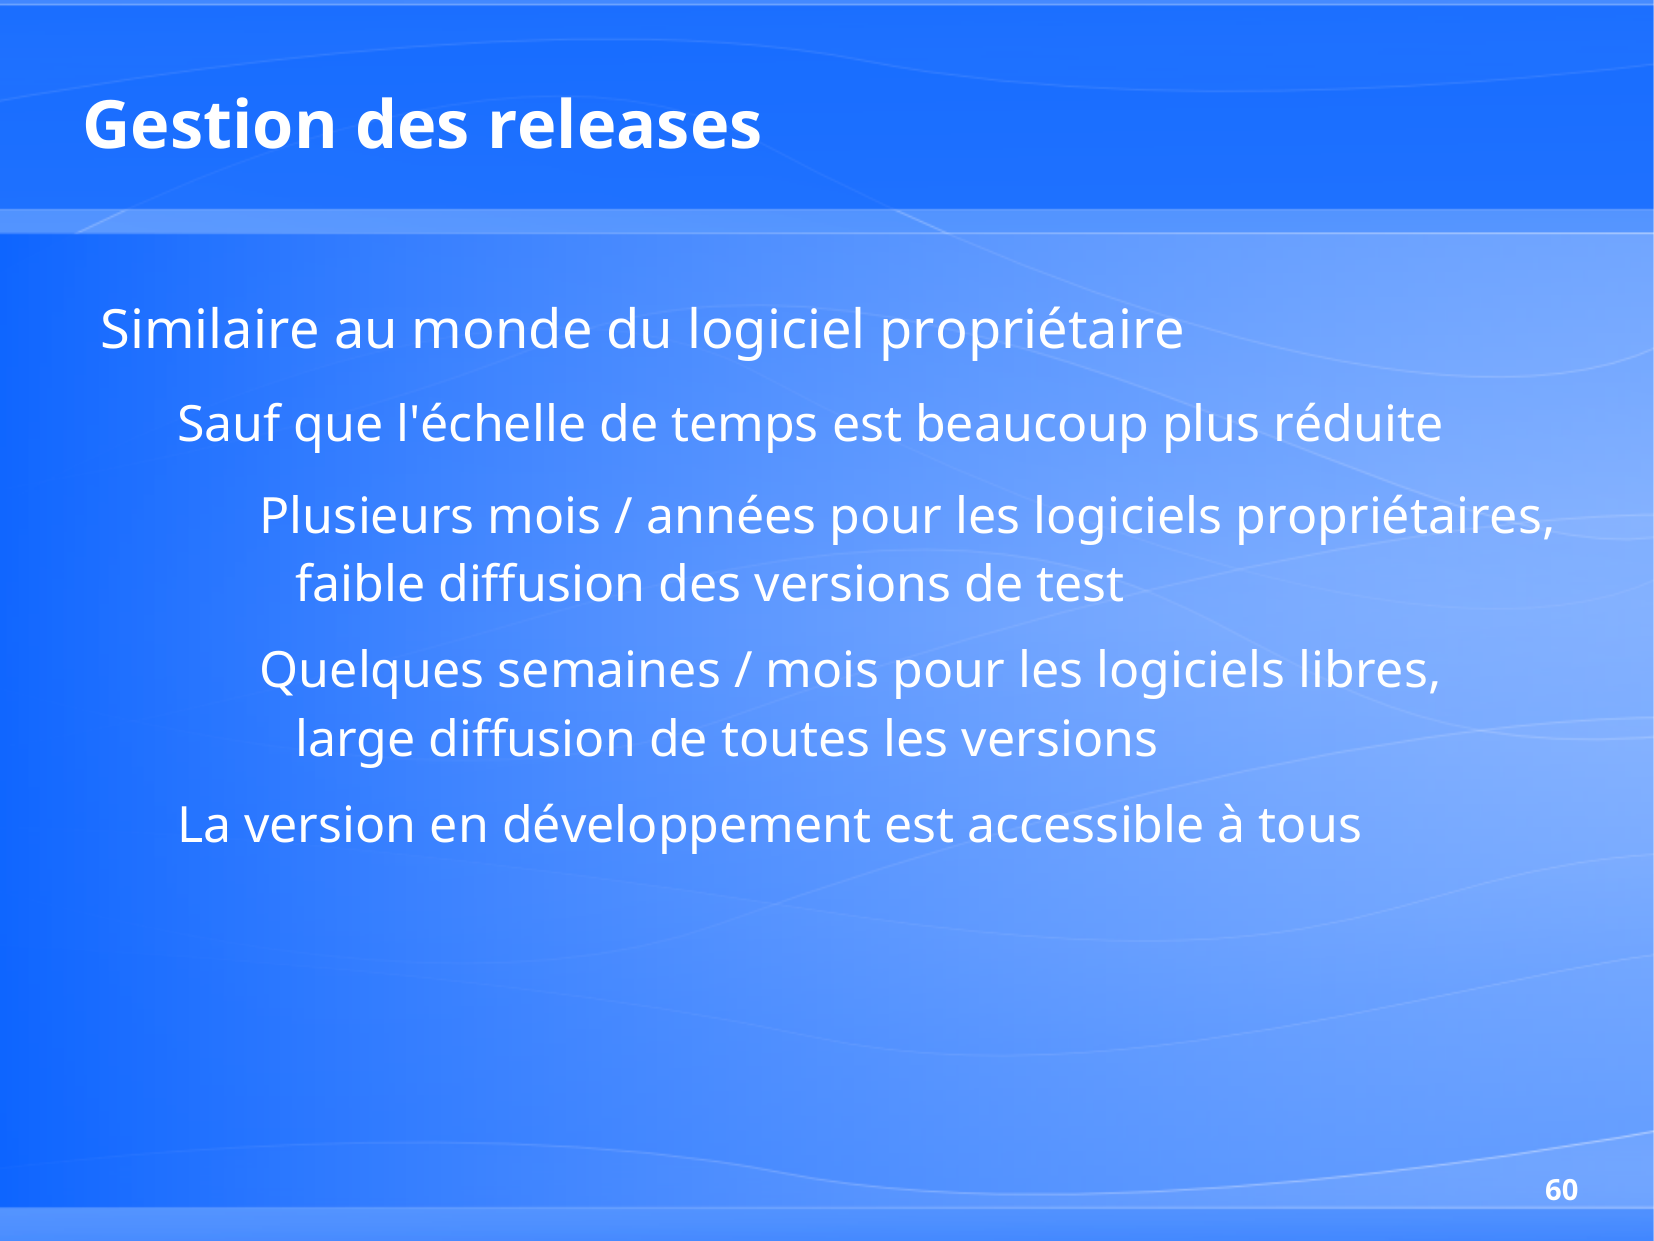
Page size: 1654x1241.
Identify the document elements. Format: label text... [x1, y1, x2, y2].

list Similaire au monde du logiciel propriétaire Sauf que l'échelle de temps est beaucoup plus réduite Plusieurs mois / années pour les logiciels propriétaires, faible diffusion des versions de test Quelques semaines / mois pour les logiciels libres, large diffusion de toutes les versions La version en développement est accessible à tous [82, 290, 1571, 1108]
picture [0, 0, 1654, 1241]
title Gestion des releases [23, 15, 1625, 229]
